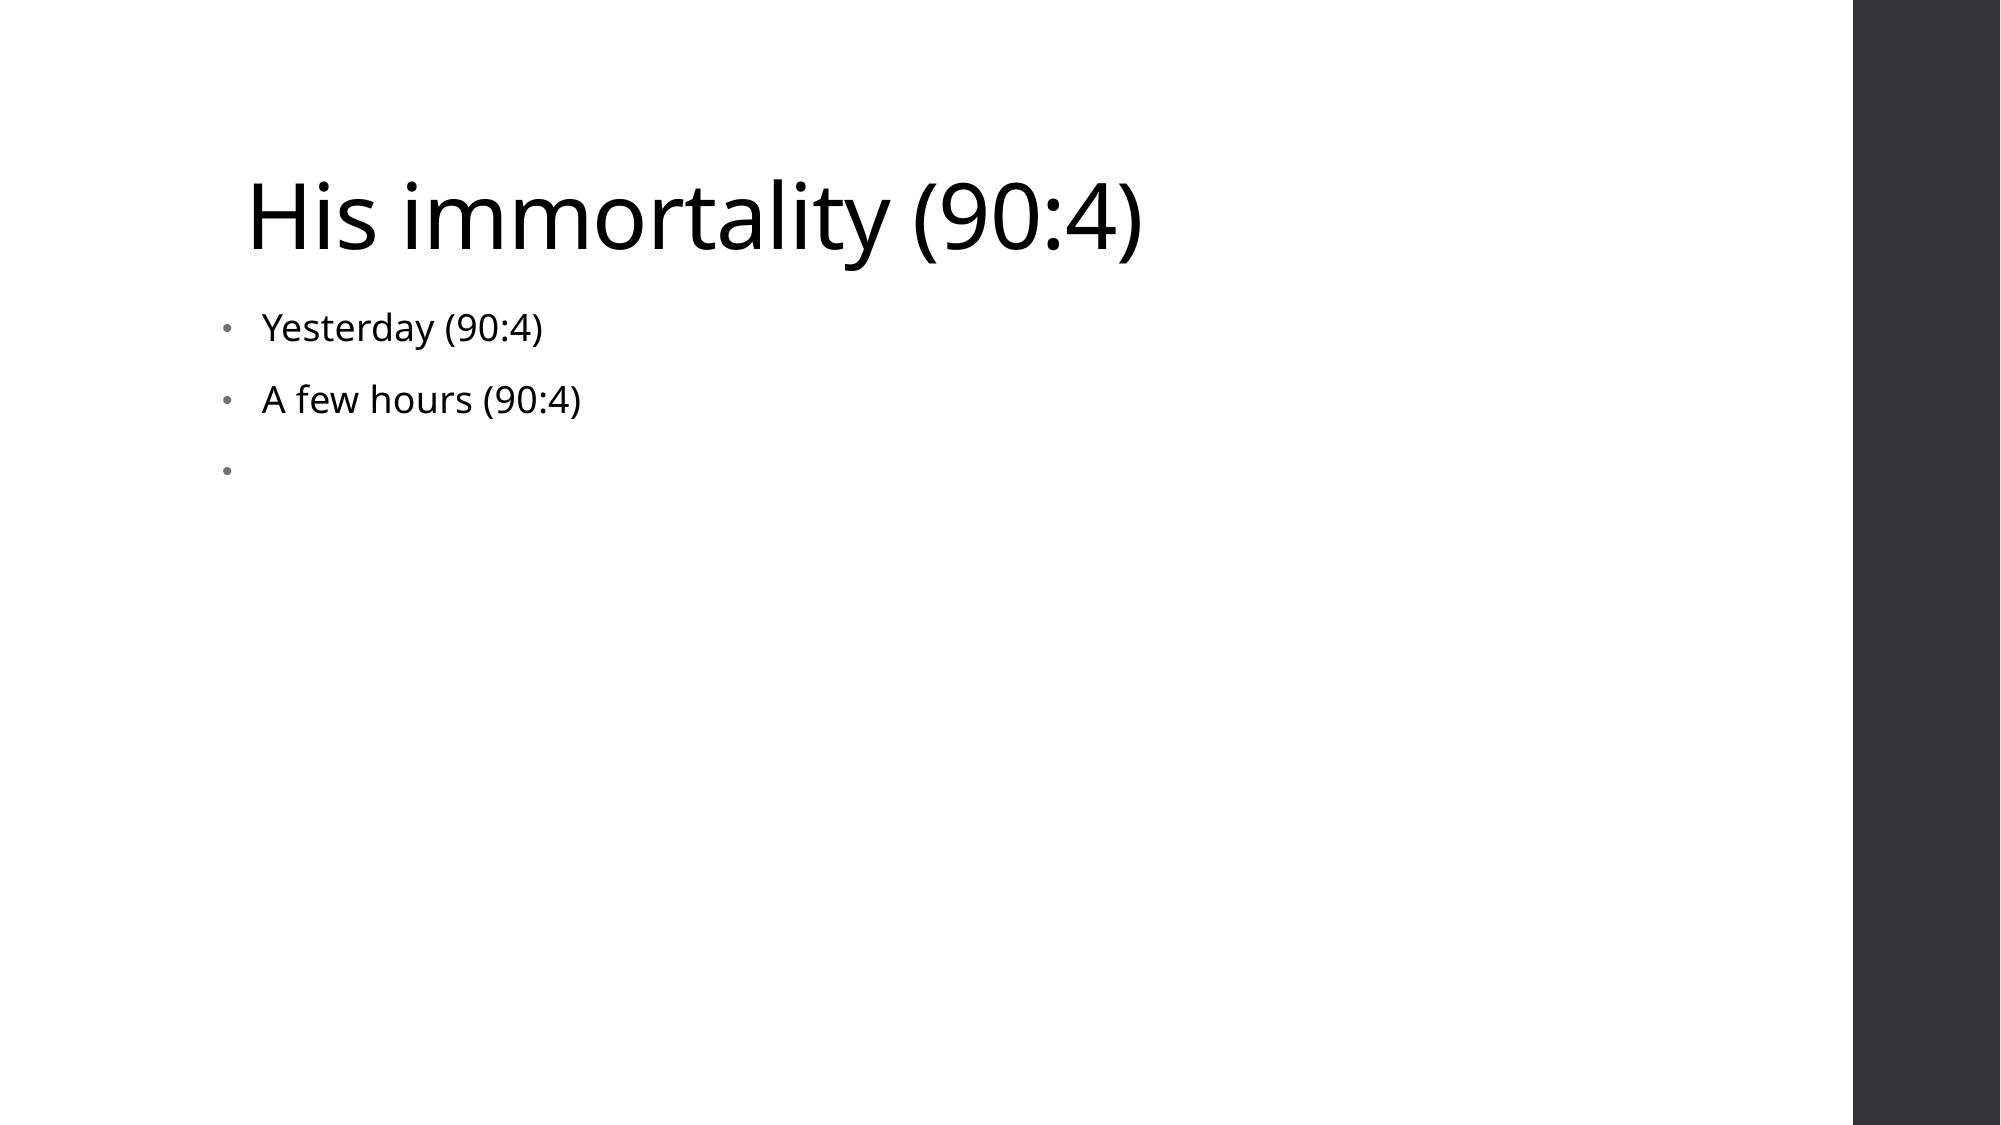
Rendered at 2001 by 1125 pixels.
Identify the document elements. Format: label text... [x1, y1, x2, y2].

title His immortality (90:4) [206, 60, 1797, 278]
list Yesterday (90:4) A few hours (90:4) [206, 299, 1617, 1014]
